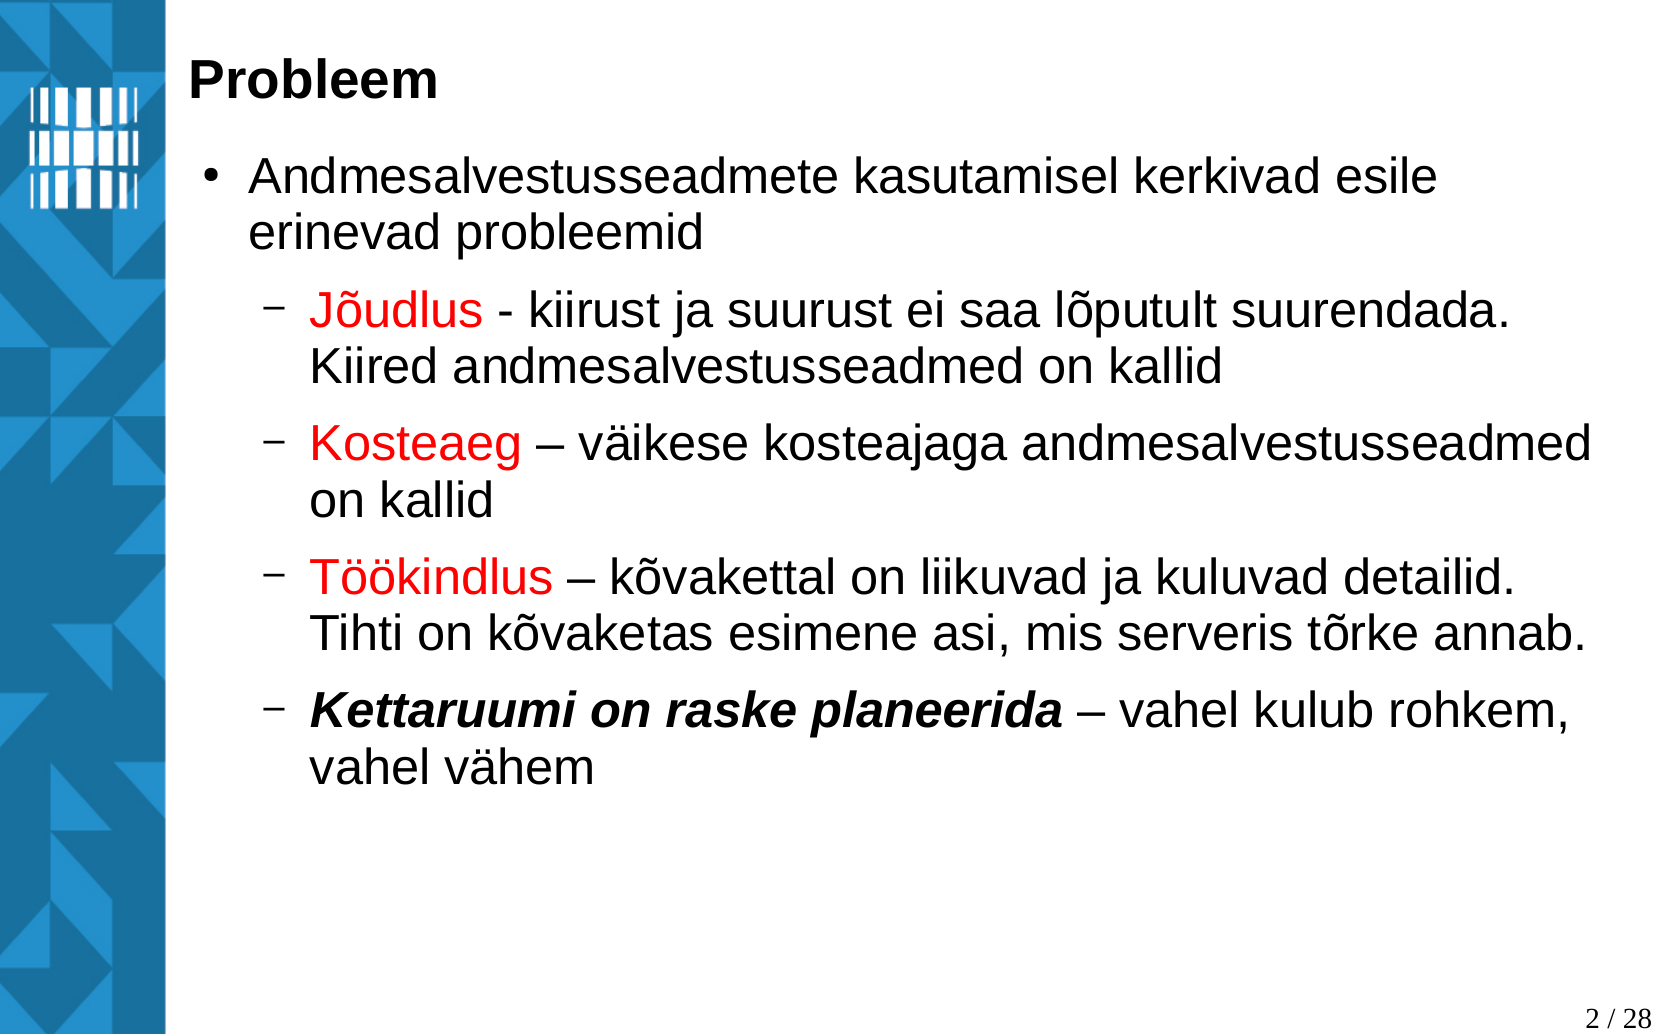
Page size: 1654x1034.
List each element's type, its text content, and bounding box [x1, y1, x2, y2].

title Probleem [188, 28, 1654, 131]
list Andmesalvestusseadmete kasutamisel kerkivad esile erinevad probleemid Jõudlus - kiirust ja suurust ei saa lõputult suurendada. Kiired andmesalvestusseadmed on kallid Kosteaeg – väikese kosteajaga andmesalvestusseadmed on kallid Töökindlus – kõvakettal on liikuvad ja kuluvad detailid. Tihti on kõvaketas esimene asi, mis serveris tõrke annab. Kettaruumi on raske planeerida – vahel kulub rohkem, vahel vähem [186, 147, 1619, 841]
